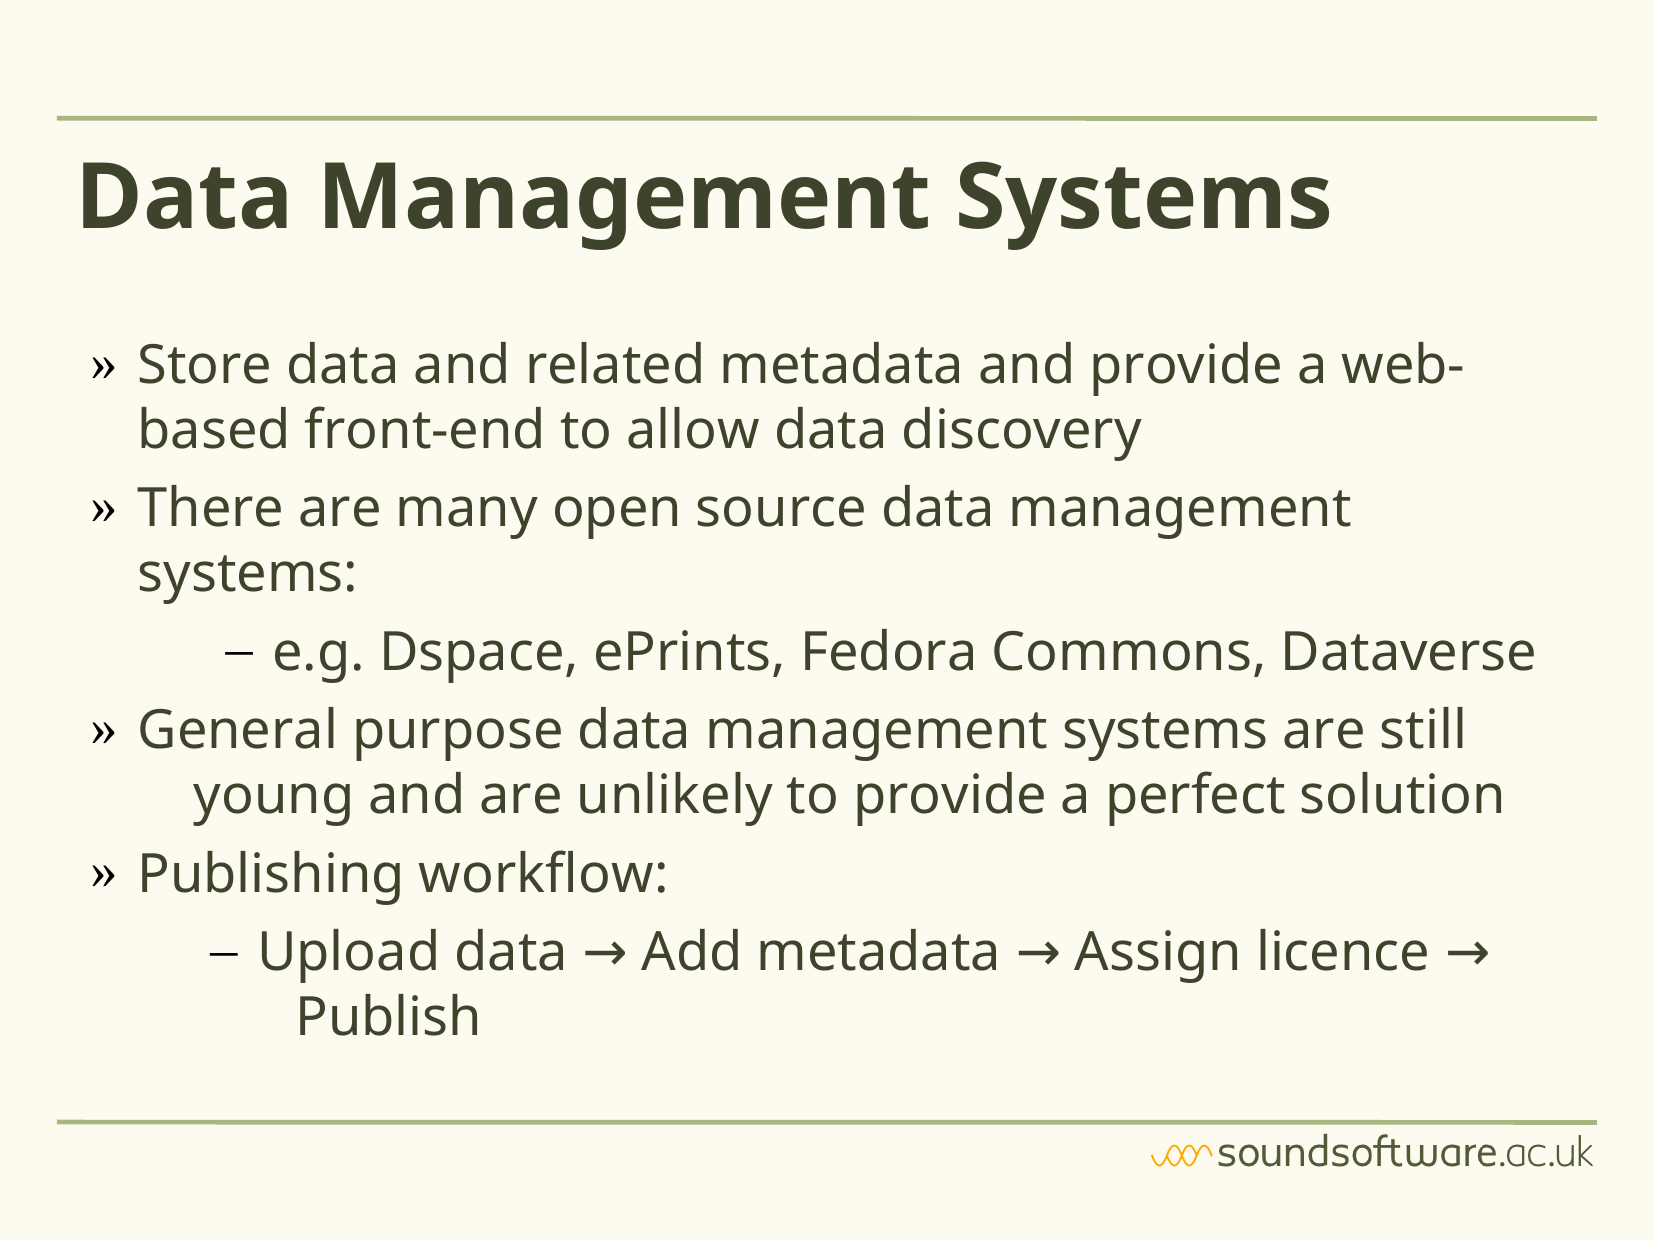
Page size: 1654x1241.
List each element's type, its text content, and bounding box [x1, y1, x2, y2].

title Data Management Systems [59, 109, 1594, 274]
list Store data and related metadata and provide a web-based front-end to allow data discovery There are many open source data management systems: e.g. Dspace, ePrints, Fedora Commons, Dataverse General purpose data management systems are still young and are unlikely to provide a perfect solution Publishing workflow: Upload data → Add metadata → Assign licence → Publish [59, 321, 1594, 1140]
picture [1151, 1140, 1593, 1167]
